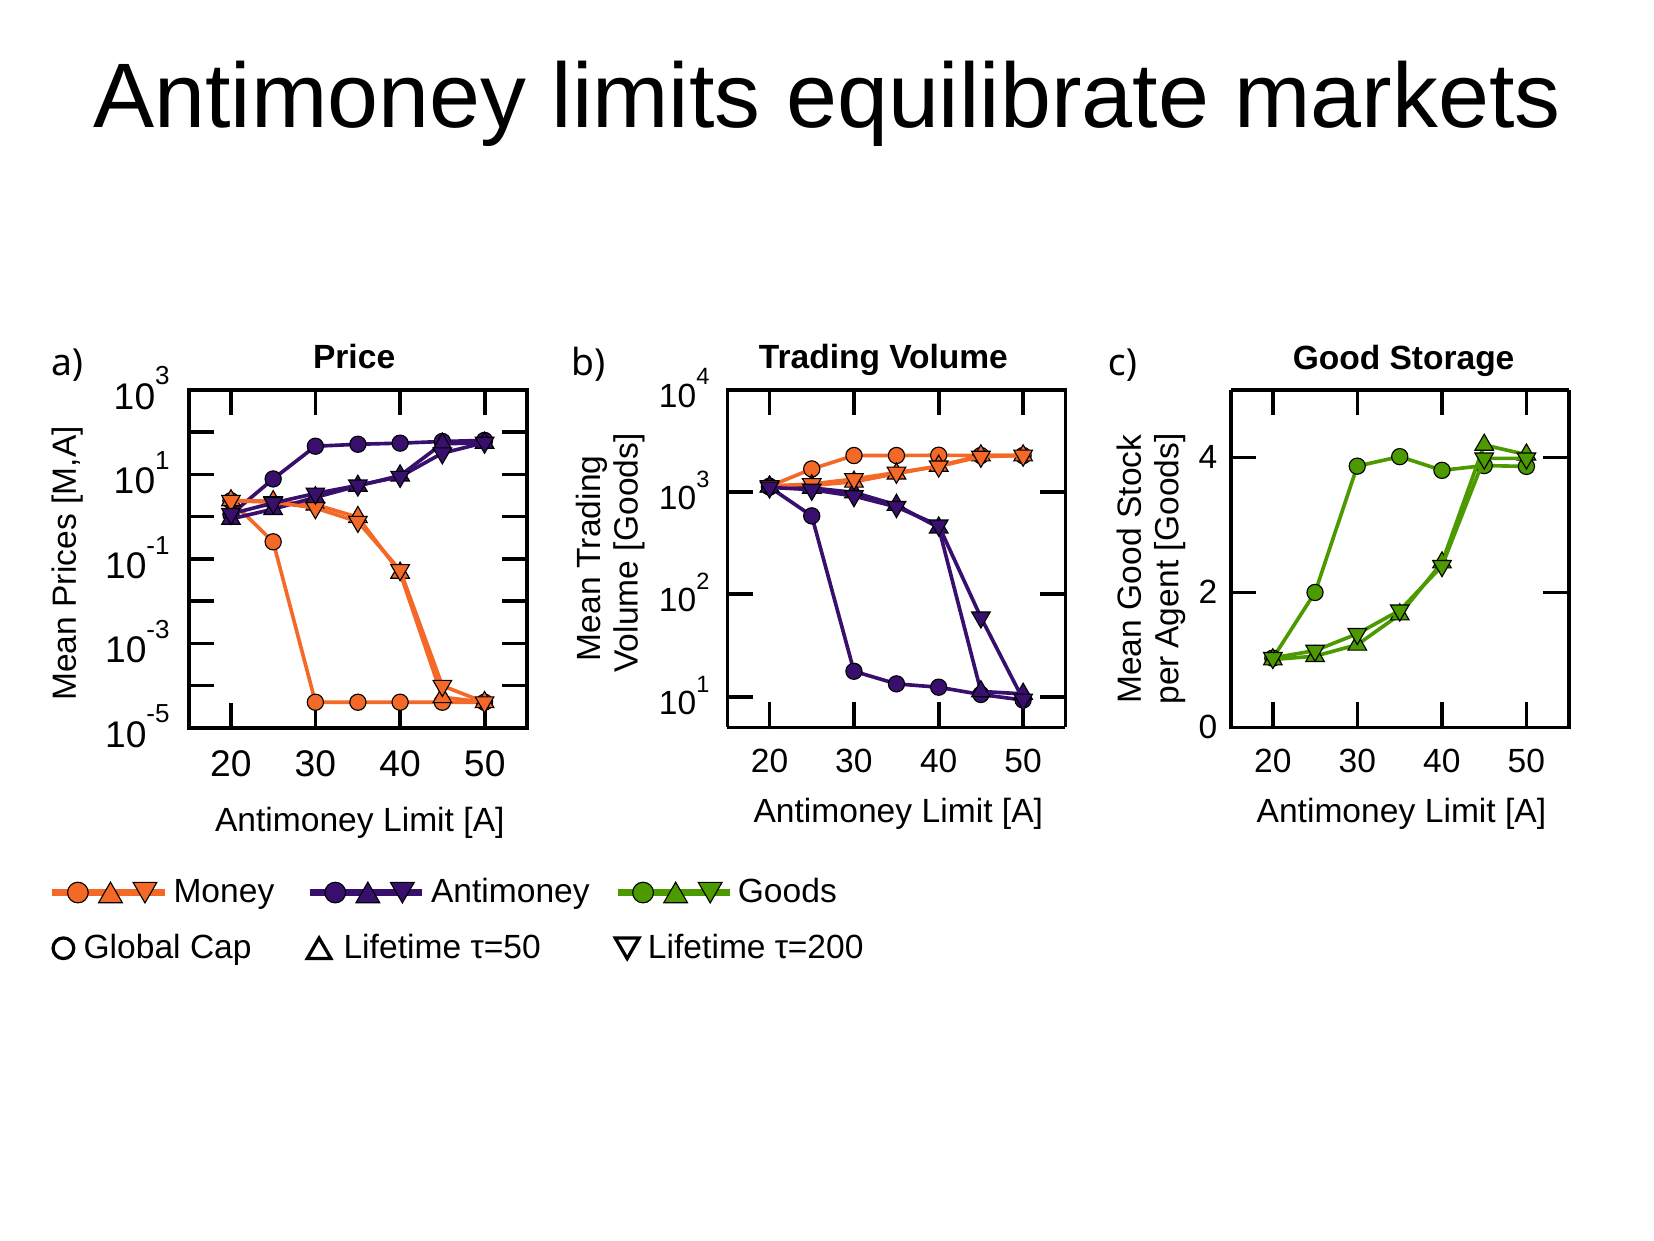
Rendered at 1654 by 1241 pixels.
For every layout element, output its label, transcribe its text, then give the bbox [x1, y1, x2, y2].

picture [47, 340, 1575, 1003]
title Antimoney limits equilibrate markets [53, 44, 1604, 147]
